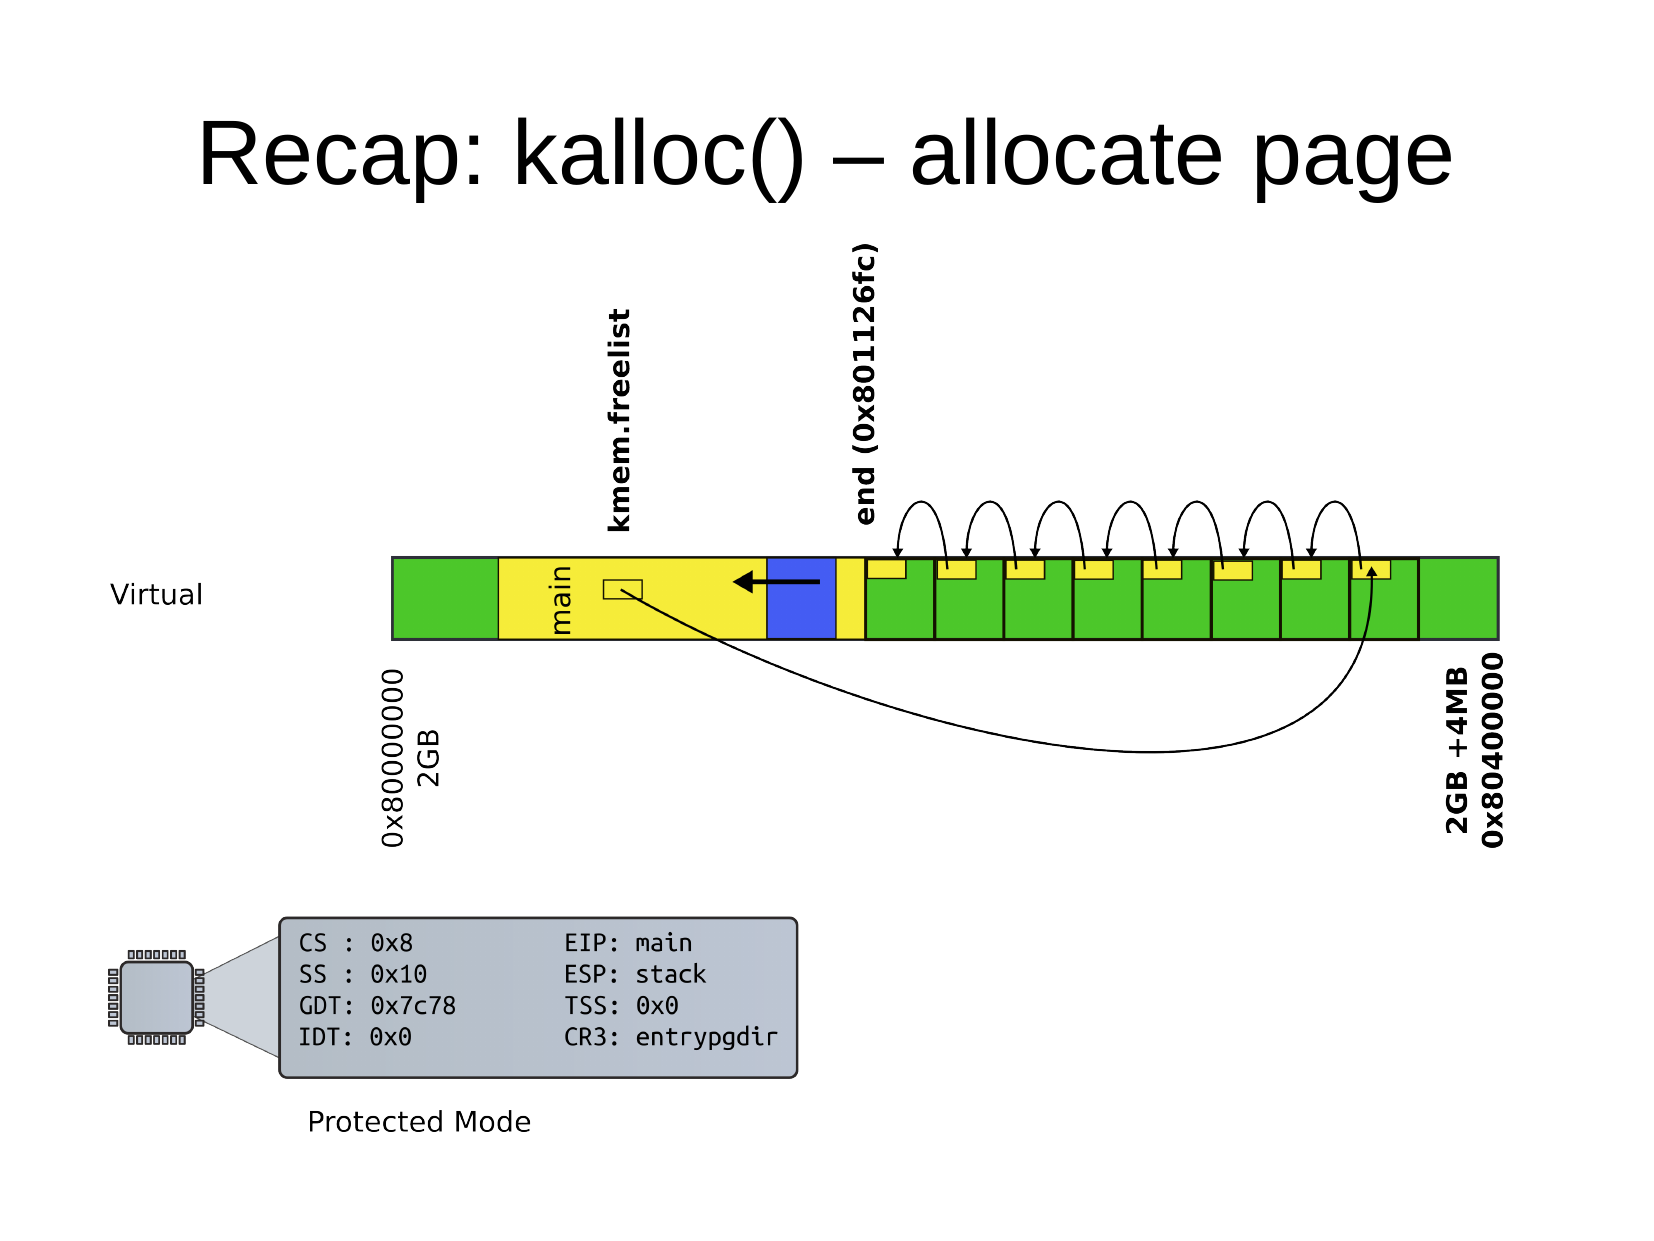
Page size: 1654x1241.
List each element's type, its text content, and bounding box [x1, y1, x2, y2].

picture [108, 244, 1503, 1132]
title Recap: kalloc() – allocate page [82, 49, 1571, 257]
